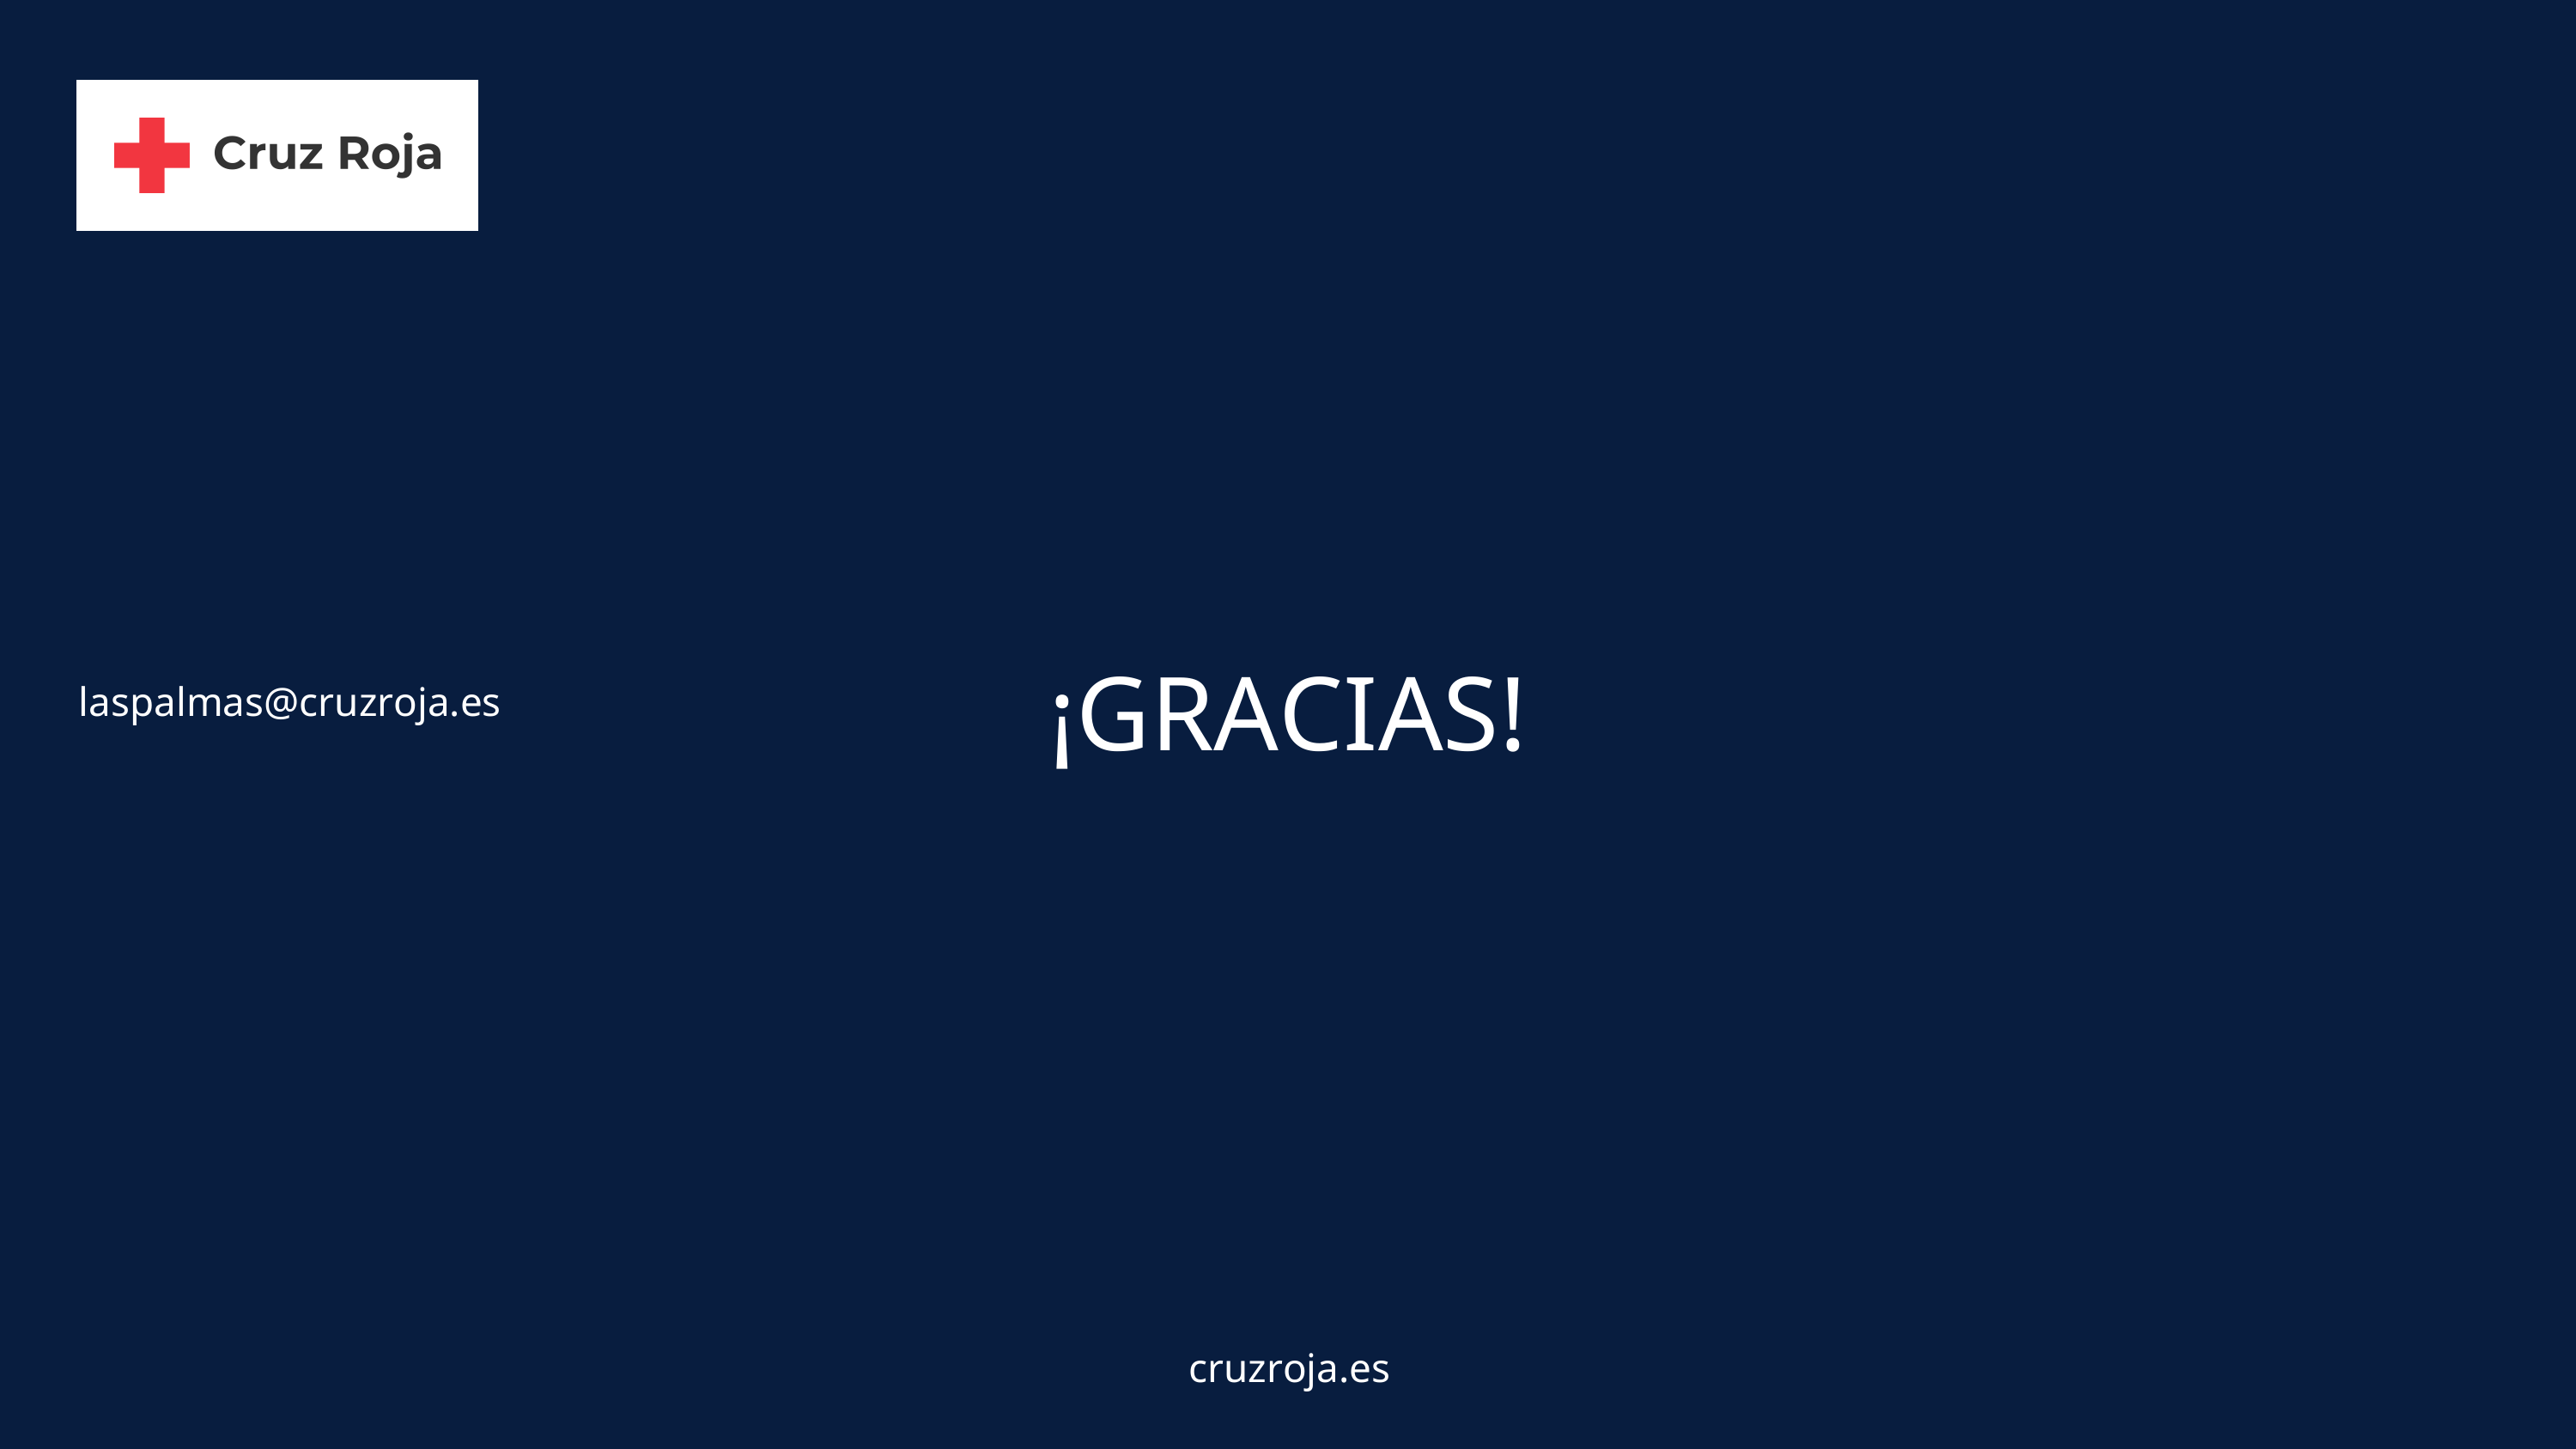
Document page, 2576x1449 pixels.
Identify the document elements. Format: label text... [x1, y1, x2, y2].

list laspalmas@cruzroja.es [73, 1322, 1381, 1392]
list ¡GRACIAS! [72, 656, 2504, 793]
